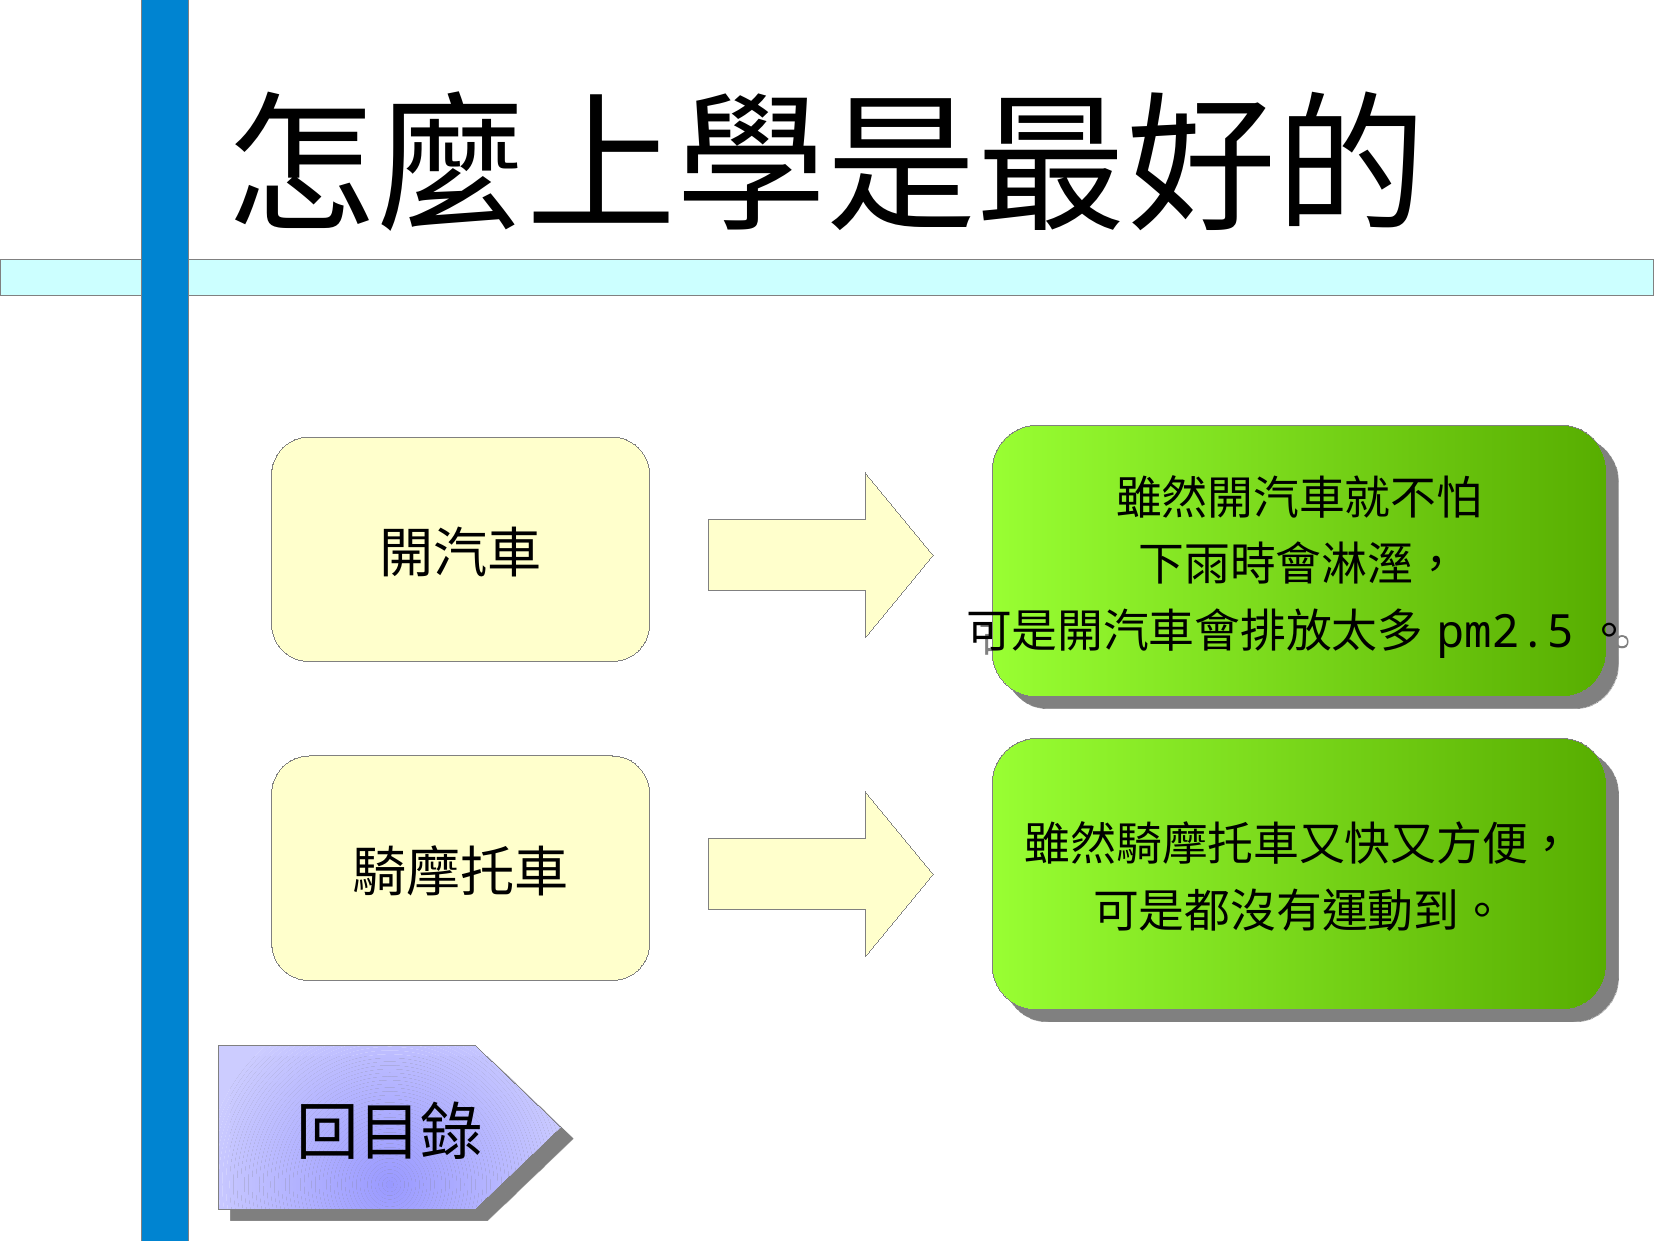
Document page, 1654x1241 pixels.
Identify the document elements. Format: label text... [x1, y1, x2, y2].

text_box 雖然騎摩托車又快又方便， 可是都沒有運動到。 [992, 738, 1607, 1010]
text_box 回目錄 [218, 1045, 562, 1210]
text_box 騎摩托車 [271, 755, 650, 981]
text_box 開汽車 [271, 437, 650, 662]
text_box [708, 791, 934, 957]
text_box [708, 472, 934, 638]
text_box 雖然開汽車就不怕 下雨時會淋溼， 可是開汽車會排放太多pm2.5。 [992, 425, 1607, 697]
title 怎麼上學是最好的 [82, 49, 1571, 257]
